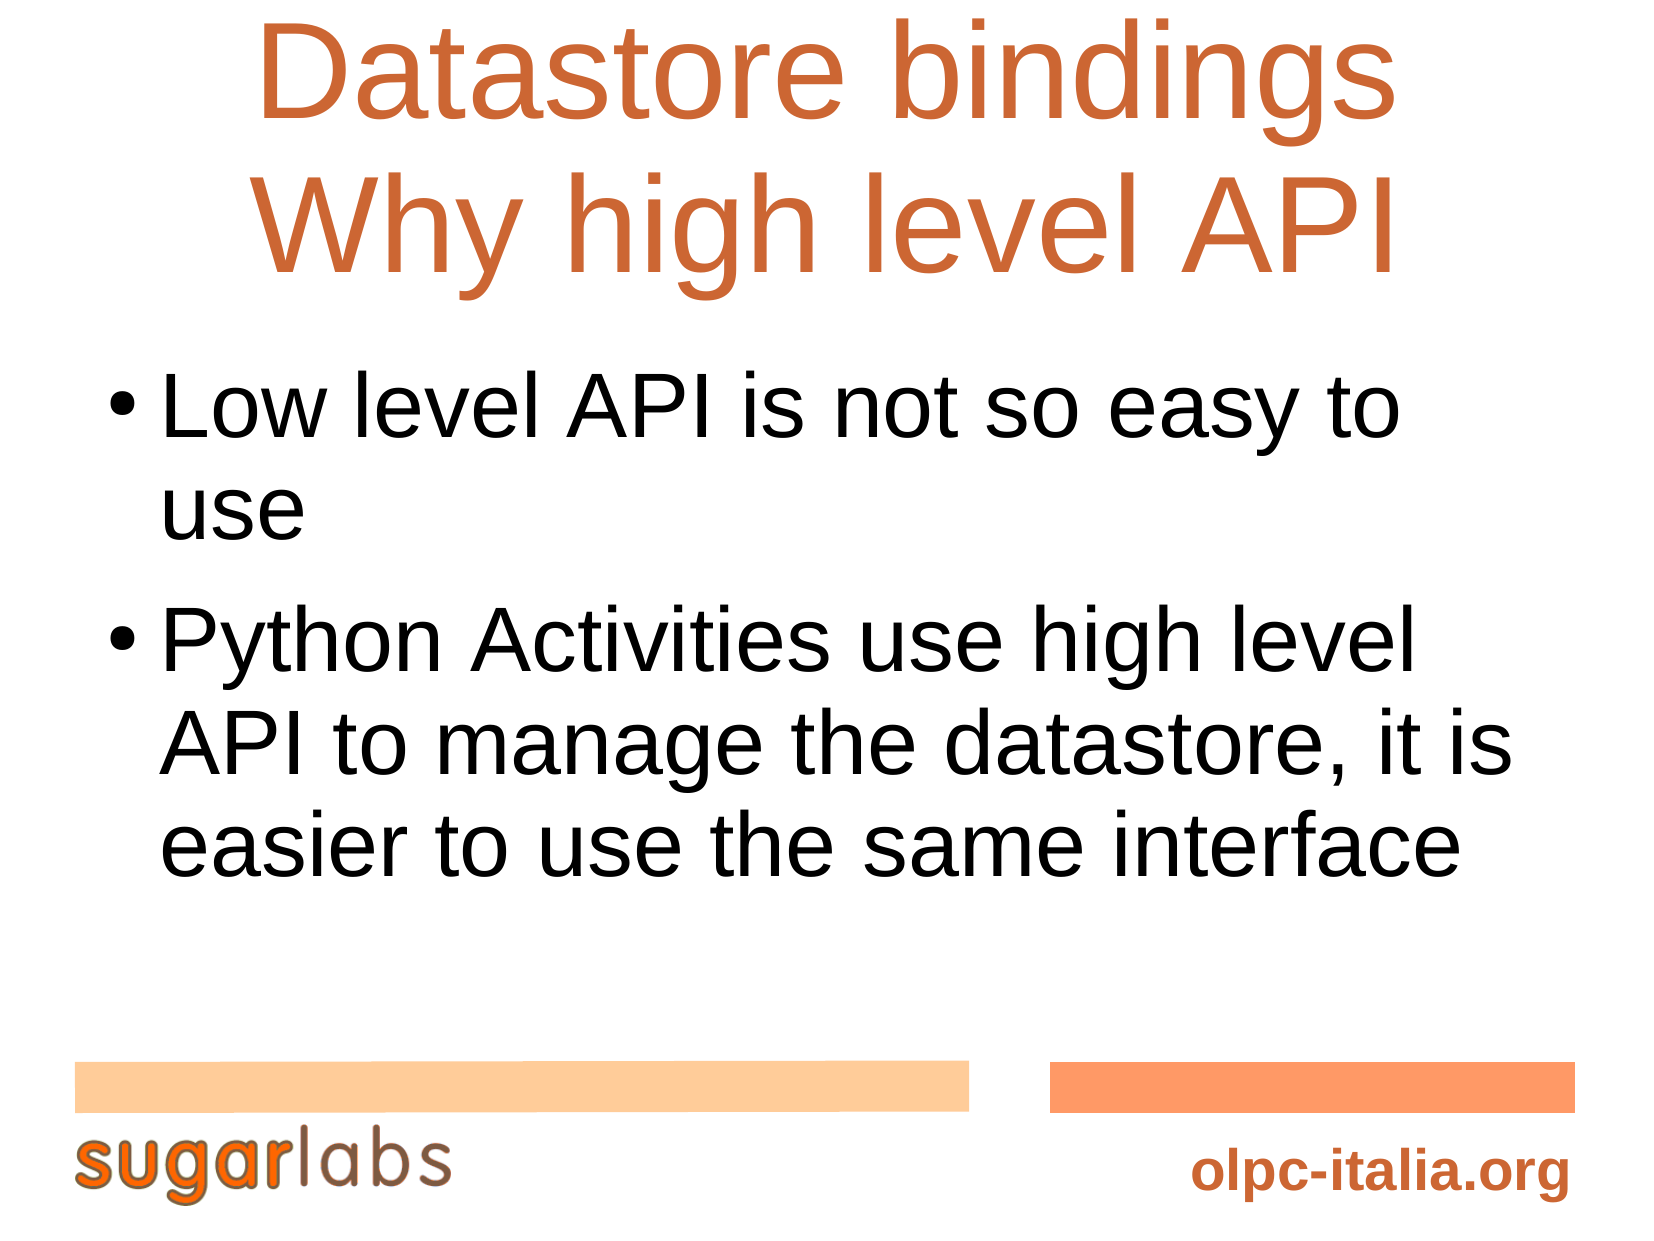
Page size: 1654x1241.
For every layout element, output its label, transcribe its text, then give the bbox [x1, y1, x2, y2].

title Datastore bindings Why high level API [59, 0, 1595, 302]
picture [75, 1124, 451, 1206]
list Low level API is not so easy to use Python Activities use high level API to manage the datastore, it is easier to use the same interface [88, 354, 1577, 1108]
